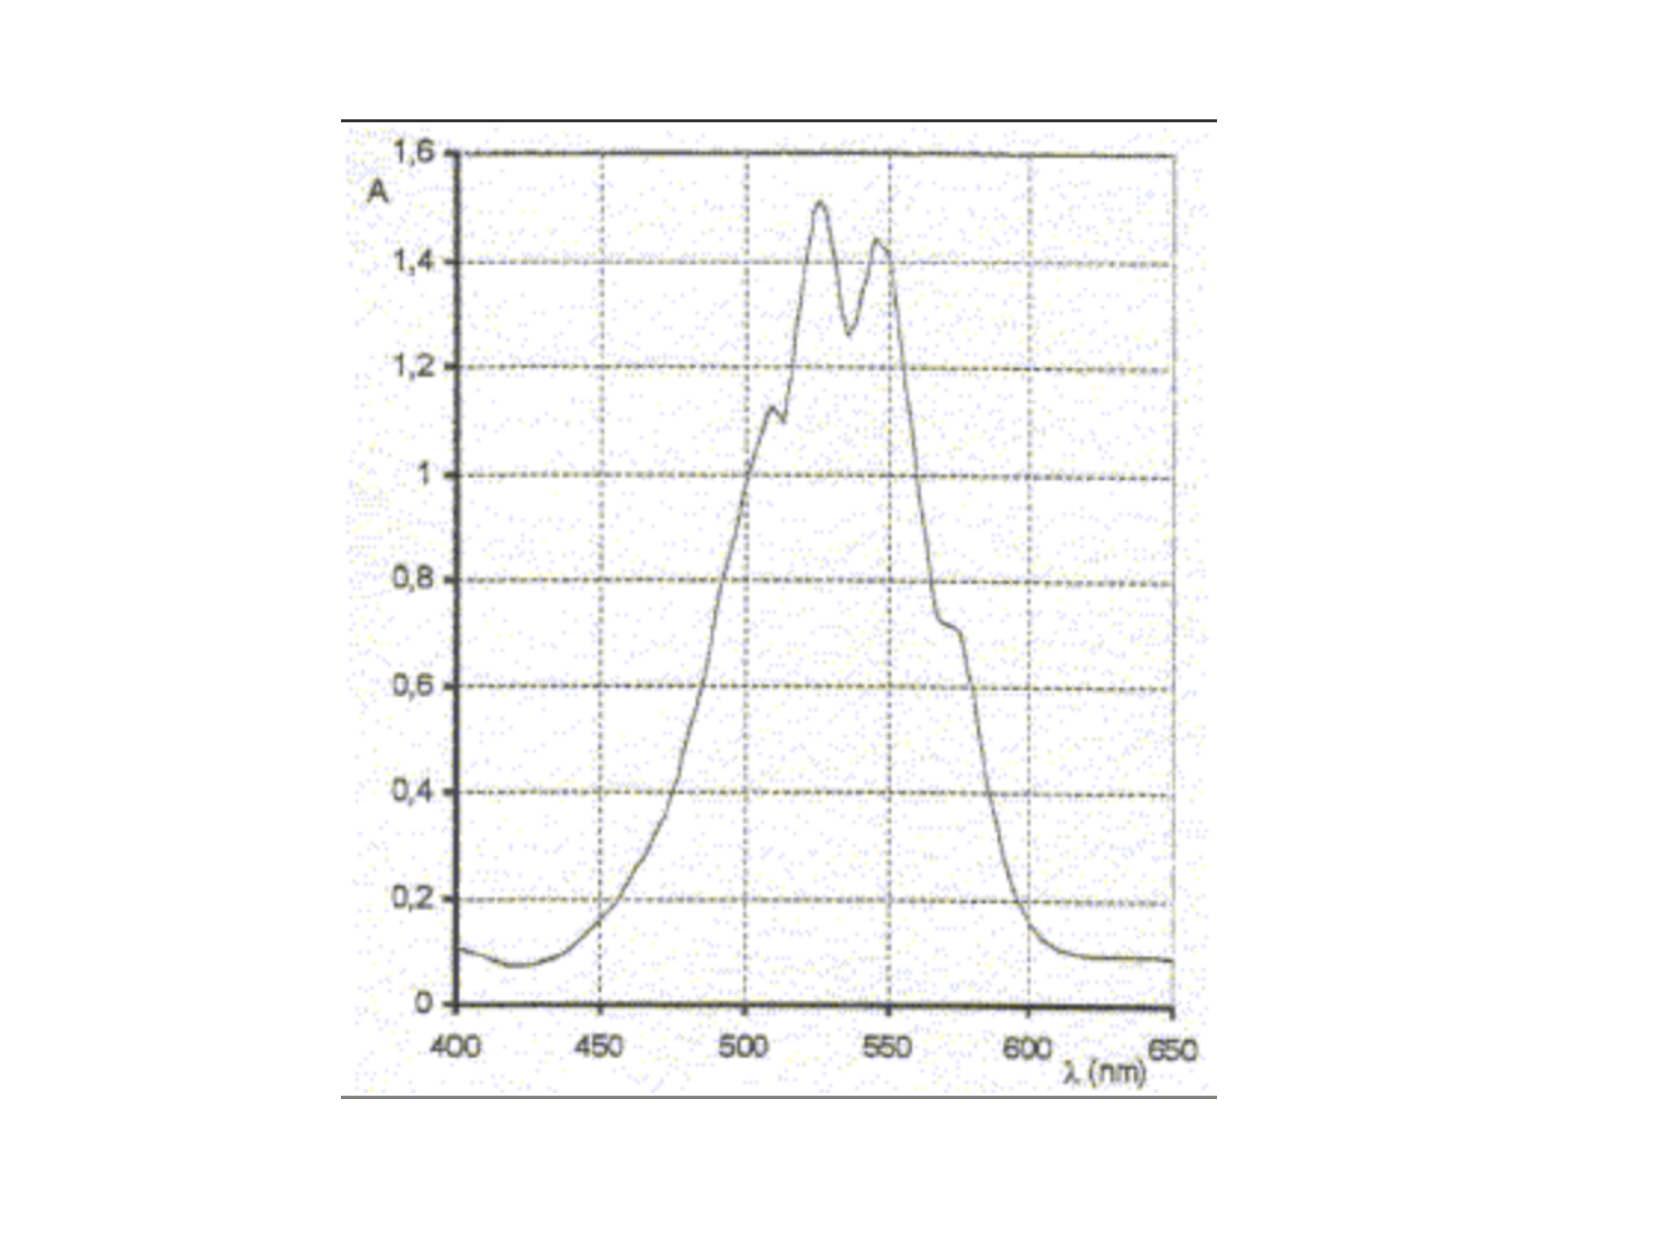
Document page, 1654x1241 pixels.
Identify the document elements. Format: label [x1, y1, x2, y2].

picture [341, 118, 1217, 1099]
